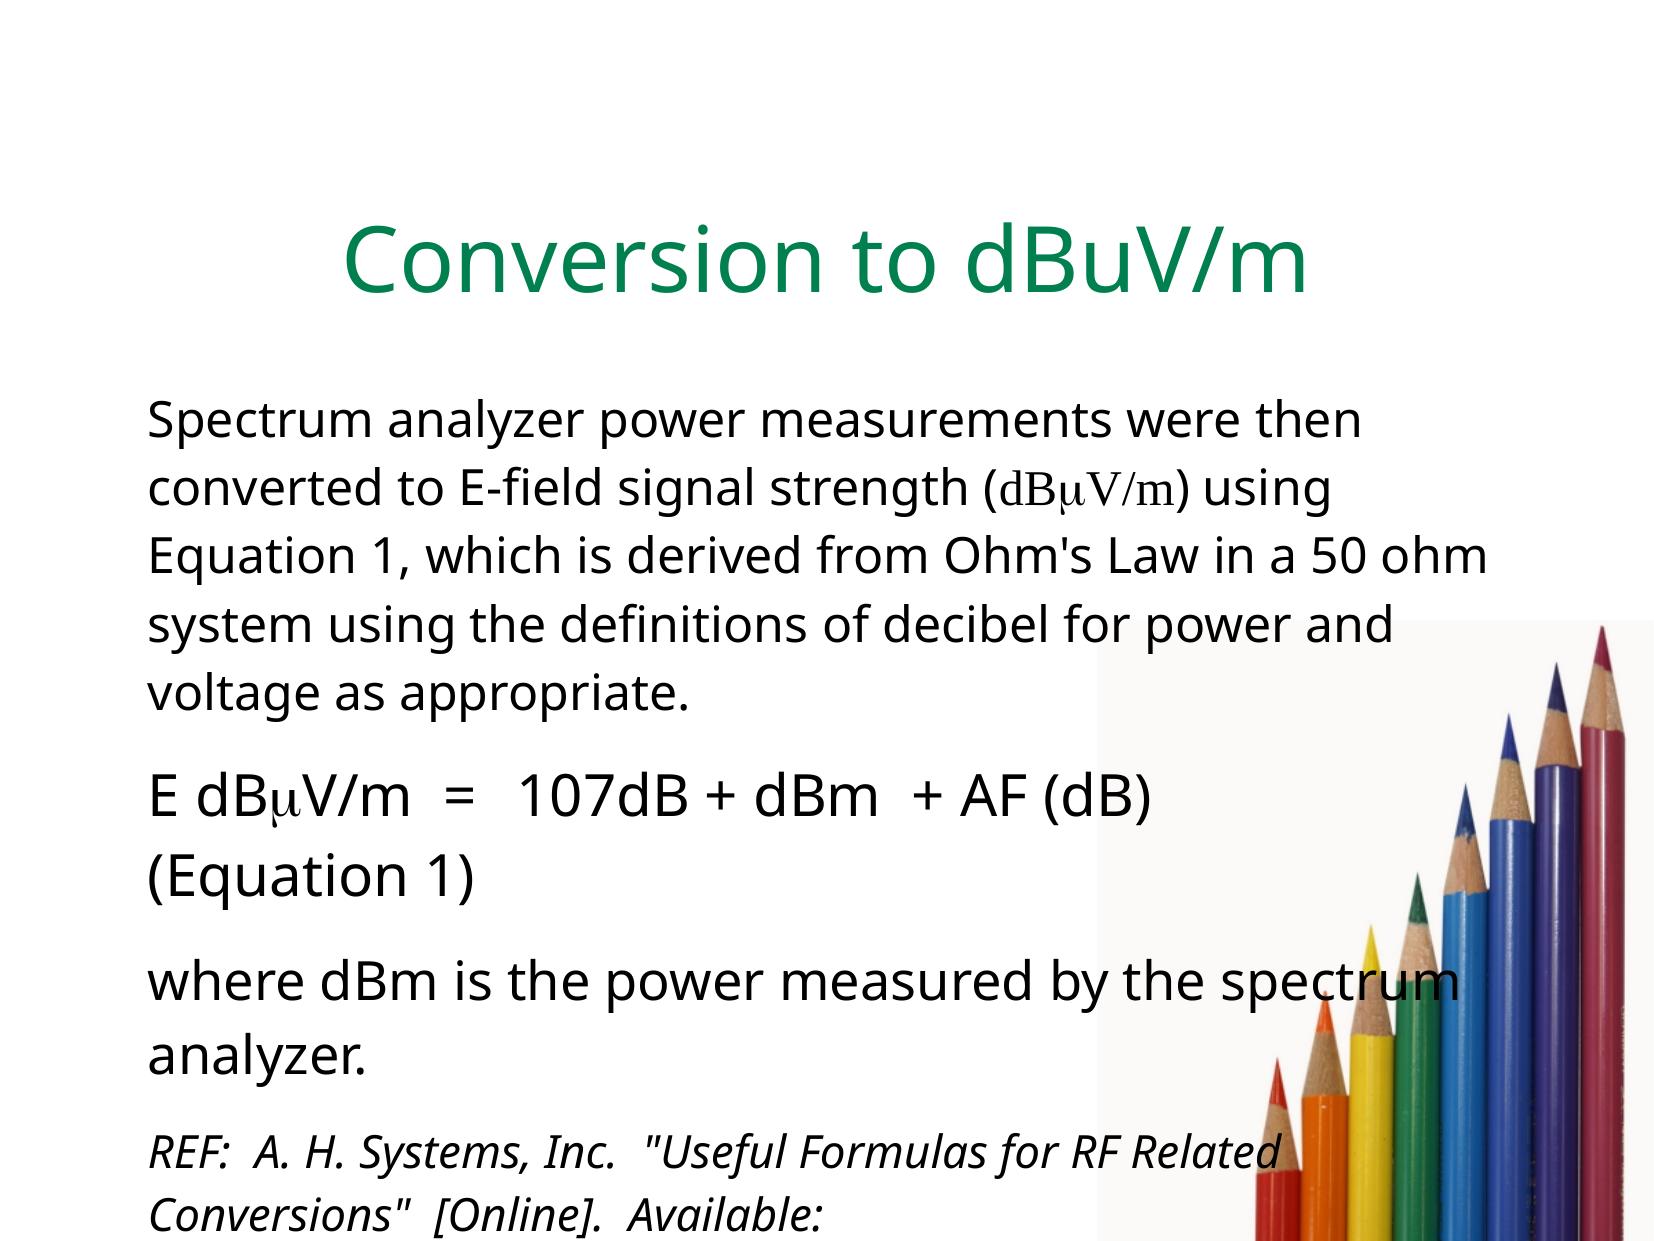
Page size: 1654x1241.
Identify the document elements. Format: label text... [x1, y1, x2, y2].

list Spectrum analyzer power measurements were then converted to E-field signal strength (dBmV/m) using Equation 1, which is derived from Ohm's Law in a 50 ohm system using the definitions of decibel for power and voltage as appropriate. E dBmV/m = 107dB + dBm + AF (dB) (Equation 1) where dBm is the power measured by the spectrum analyzer. REF: A. H. Systems, Inc. "Useful Formulas for RF Related Conversions" [Online]. Available: https://www.ahsystems.com/EMC-formulas-equations/RFconversions.php Accessed 2/10/2024. [147, 383, 1506, 1241]
picture [0, 0, 1654, 1241]
title Conversion to dBuV/m [147, 153, 1506, 361]
